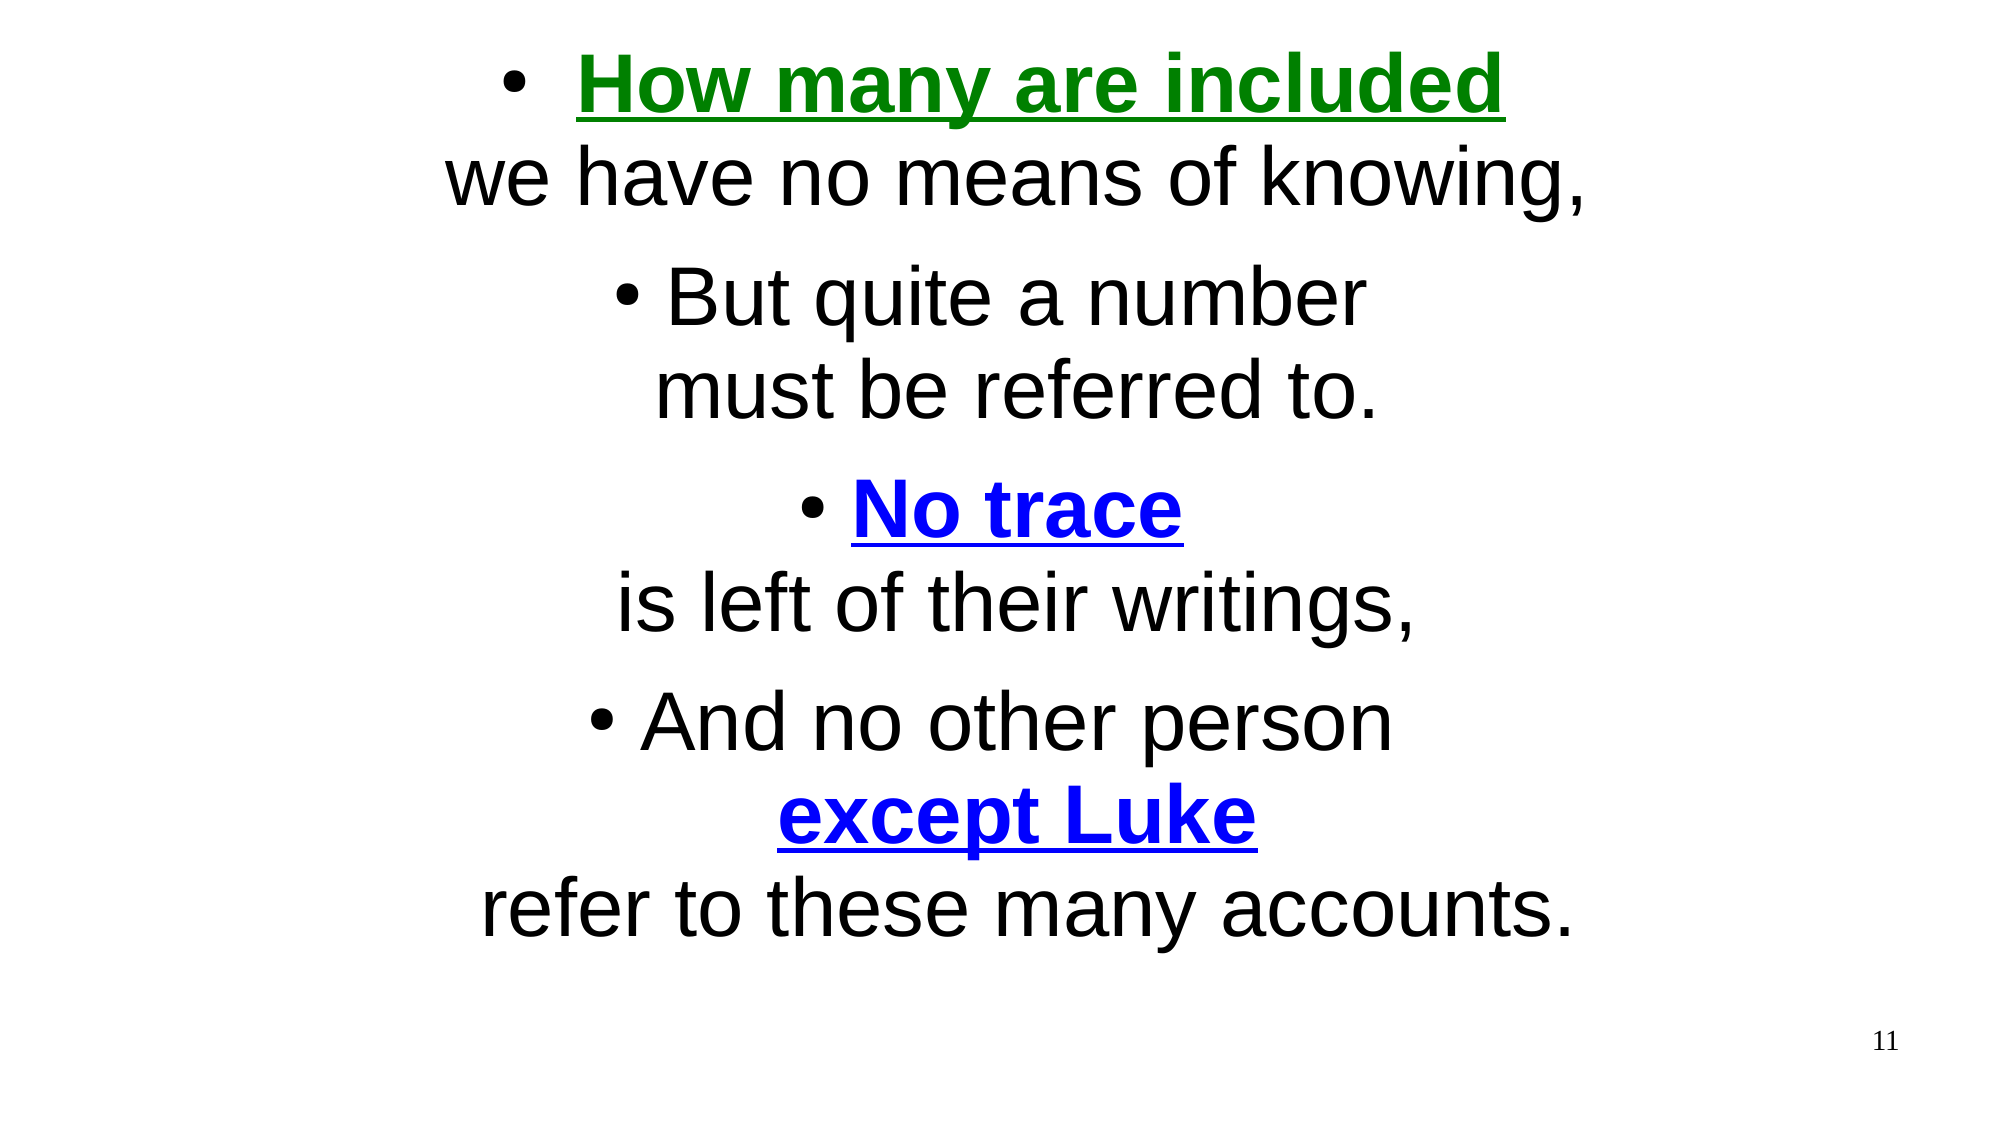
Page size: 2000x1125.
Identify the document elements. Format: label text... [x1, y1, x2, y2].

list How many are included we have no means of knowing, But quite a number must be referred to. No trace is left of their writings, And no other person except Luke refer to these many accounts. [37, 37, 1951, 1088]
